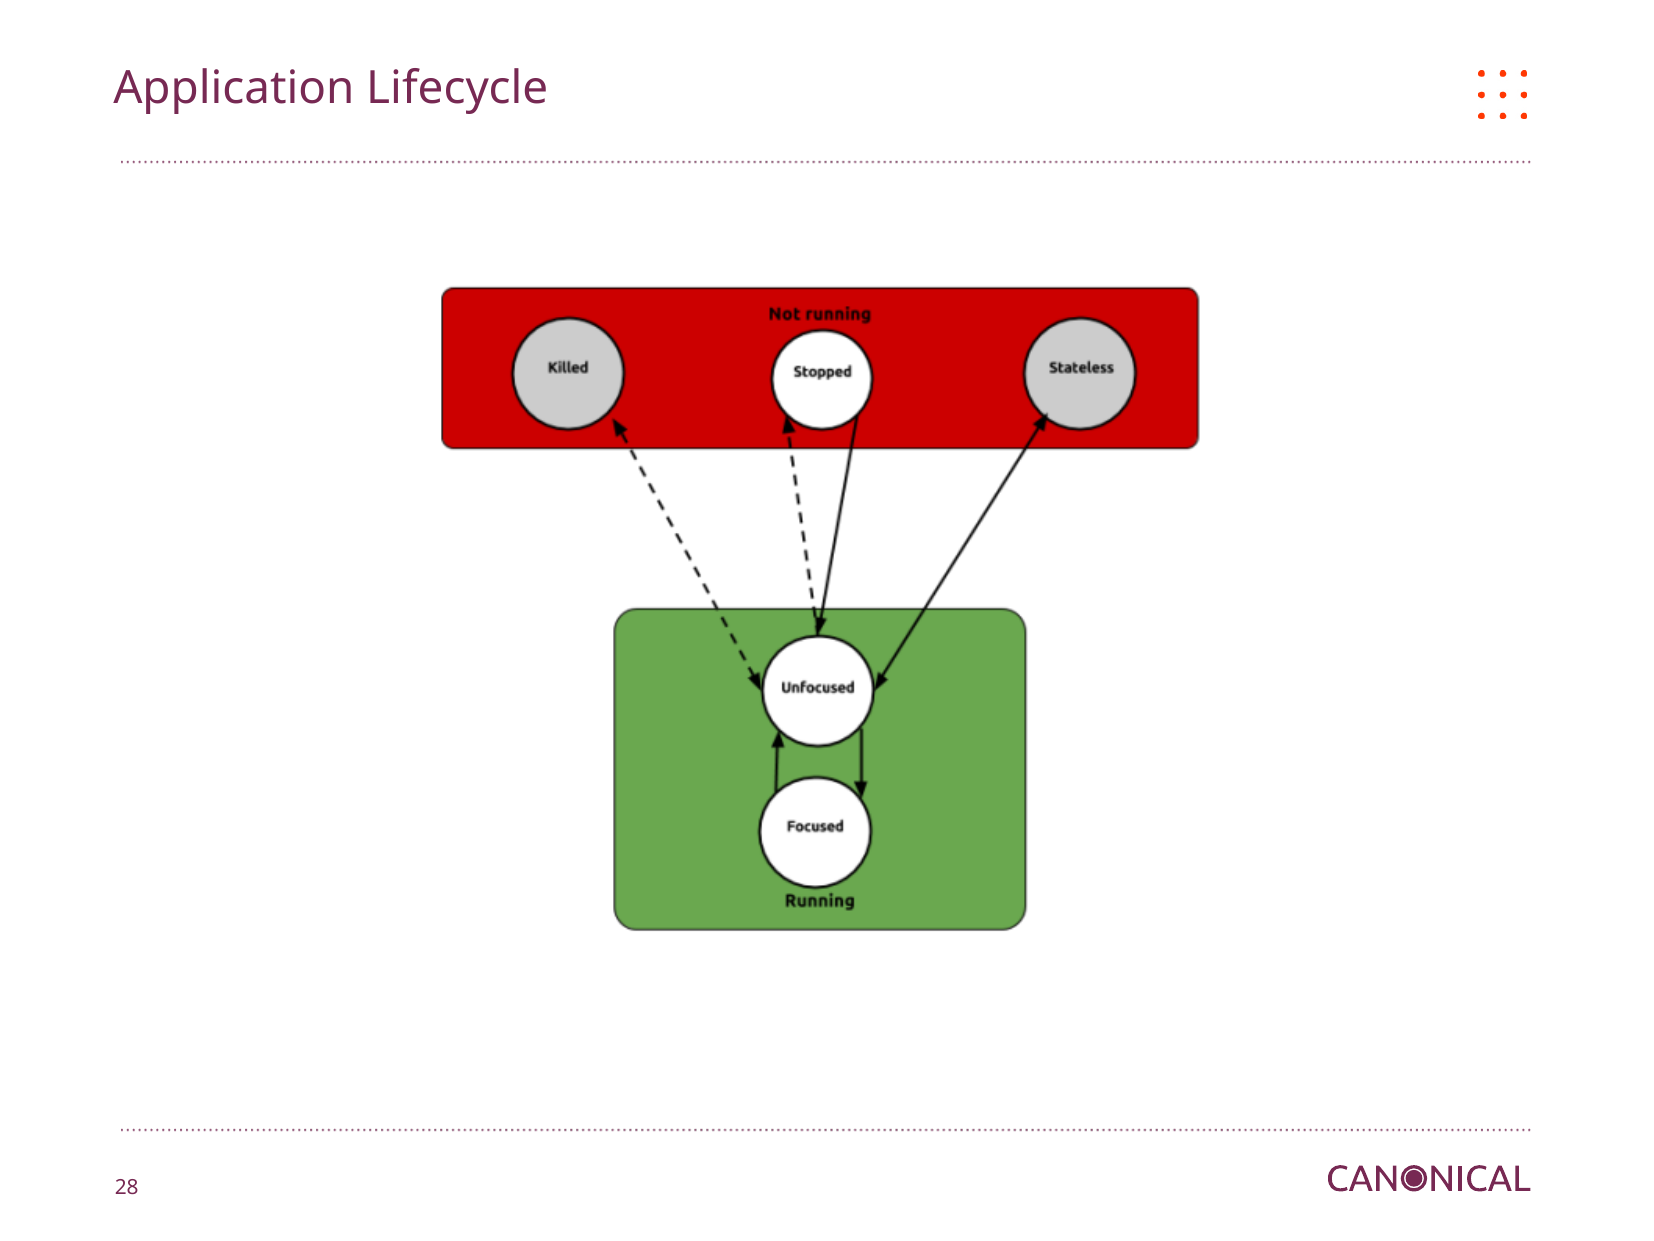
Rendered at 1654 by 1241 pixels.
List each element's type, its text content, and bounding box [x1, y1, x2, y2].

picture [340, 255, 1317, 989]
picture [1478, 70, 1527, 119]
picture [111, 159, 1533, 166]
picture [111, 1127, 1533, 1134]
title Application Lifecycle [113, 64, 1382, 107]
